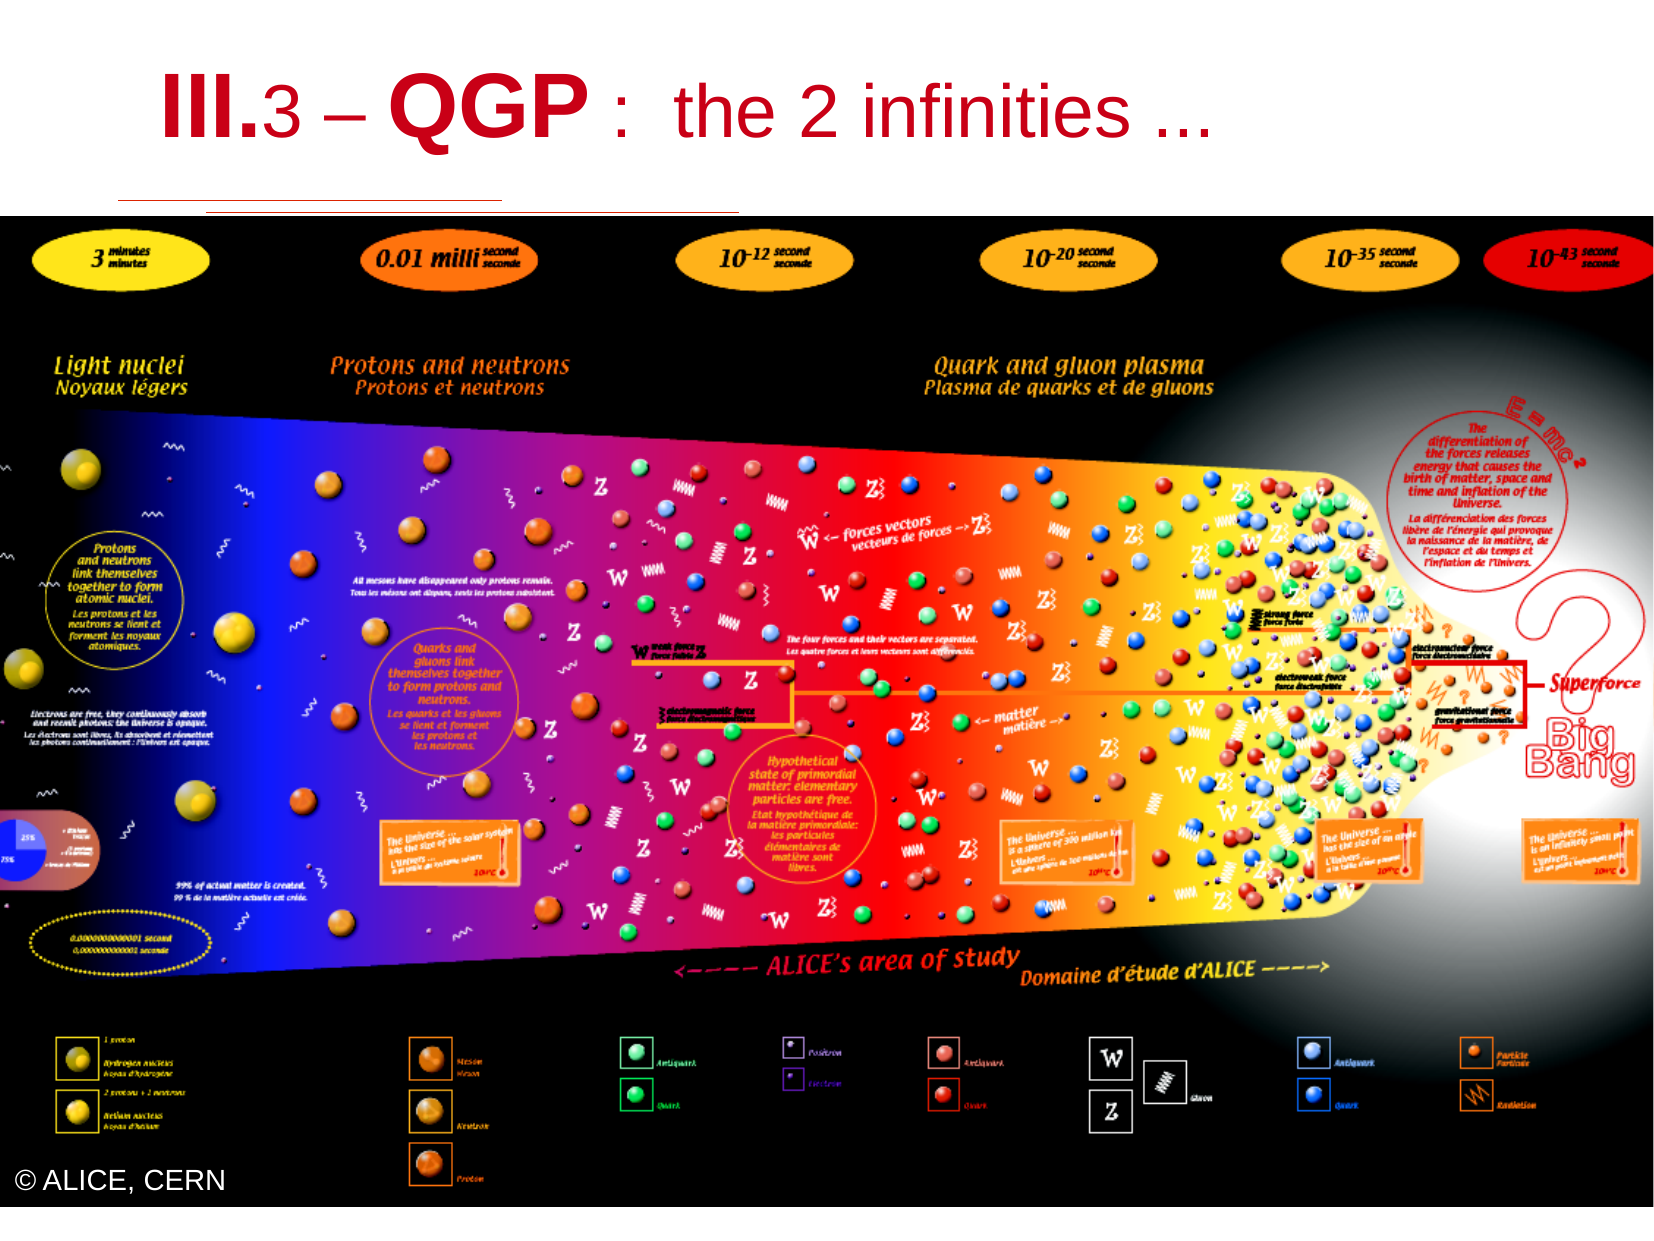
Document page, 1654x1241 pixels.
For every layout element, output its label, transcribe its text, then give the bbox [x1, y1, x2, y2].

title III.3 – QGP : the 2 infinities ... [86, 53, 1401, 160]
text_box © ALICE, CERN [0, 1156, 243, 1205]
picture [0, 216, 1654, 1207]
